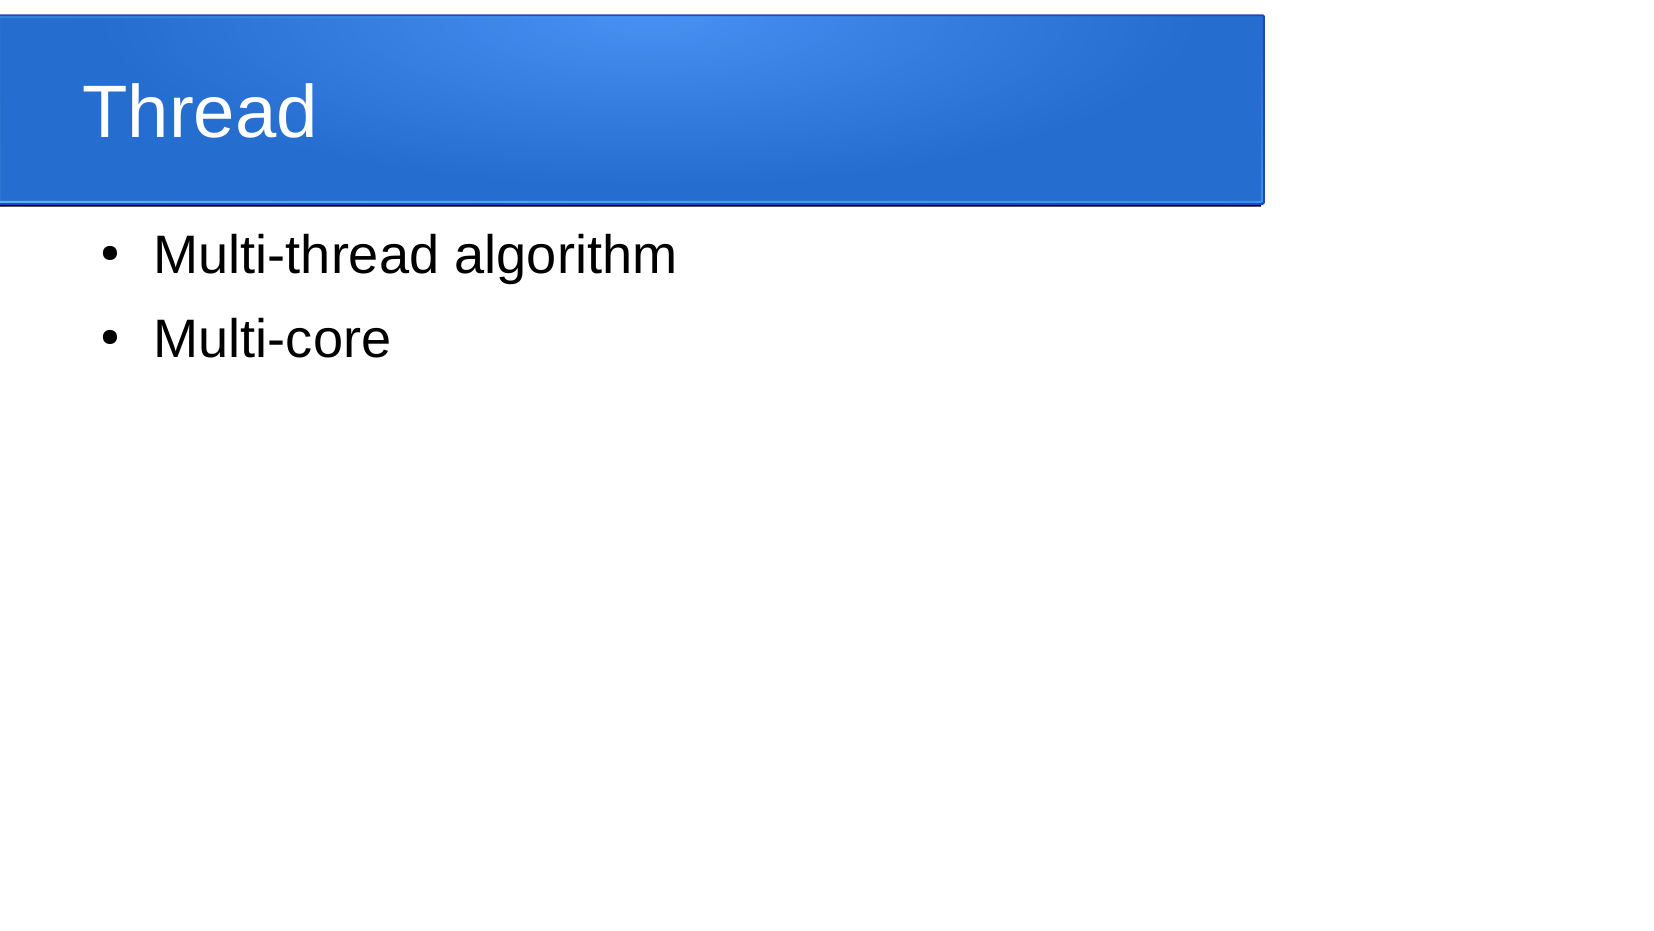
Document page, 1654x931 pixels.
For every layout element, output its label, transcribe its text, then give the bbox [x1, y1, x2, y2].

title Thread [82, 35, 1235, 189]
list Multi-thread algorithm Multi-core [82, 224, 1571, 764]
